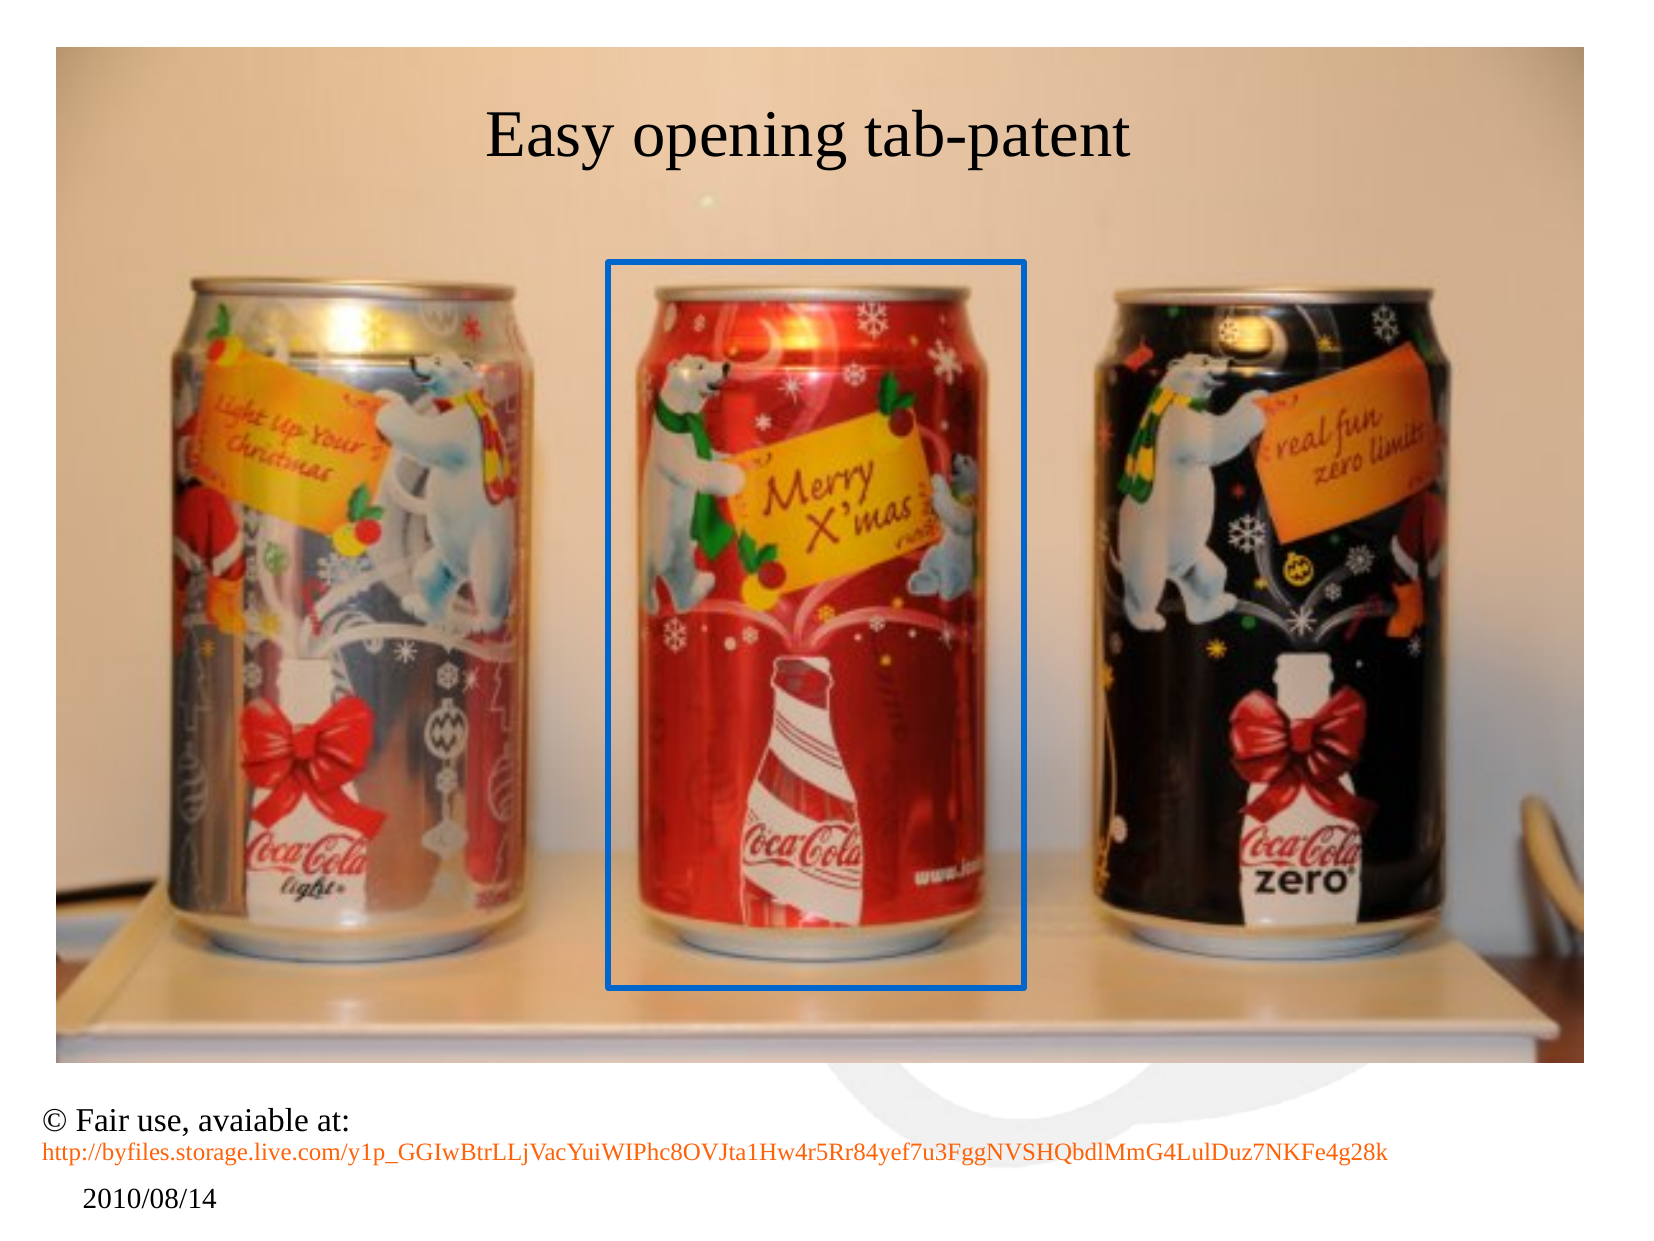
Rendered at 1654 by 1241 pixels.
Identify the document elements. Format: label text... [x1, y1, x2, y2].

text_box Easy opening tab-patent [245, 89, 1372, 179]
text_box © Fair use, avaiable at: http://byfiles.storage.live.com/y1p_GGIwBtrLLjVacYuiWIPhc8OVJta1Hw4r5Rr84yef7u3FggNVSHQbdlMmG4LulDuz7NKFe4g28k [27, 1093, 1636, 1174]
picture [56, 47, 1584, 1093]
